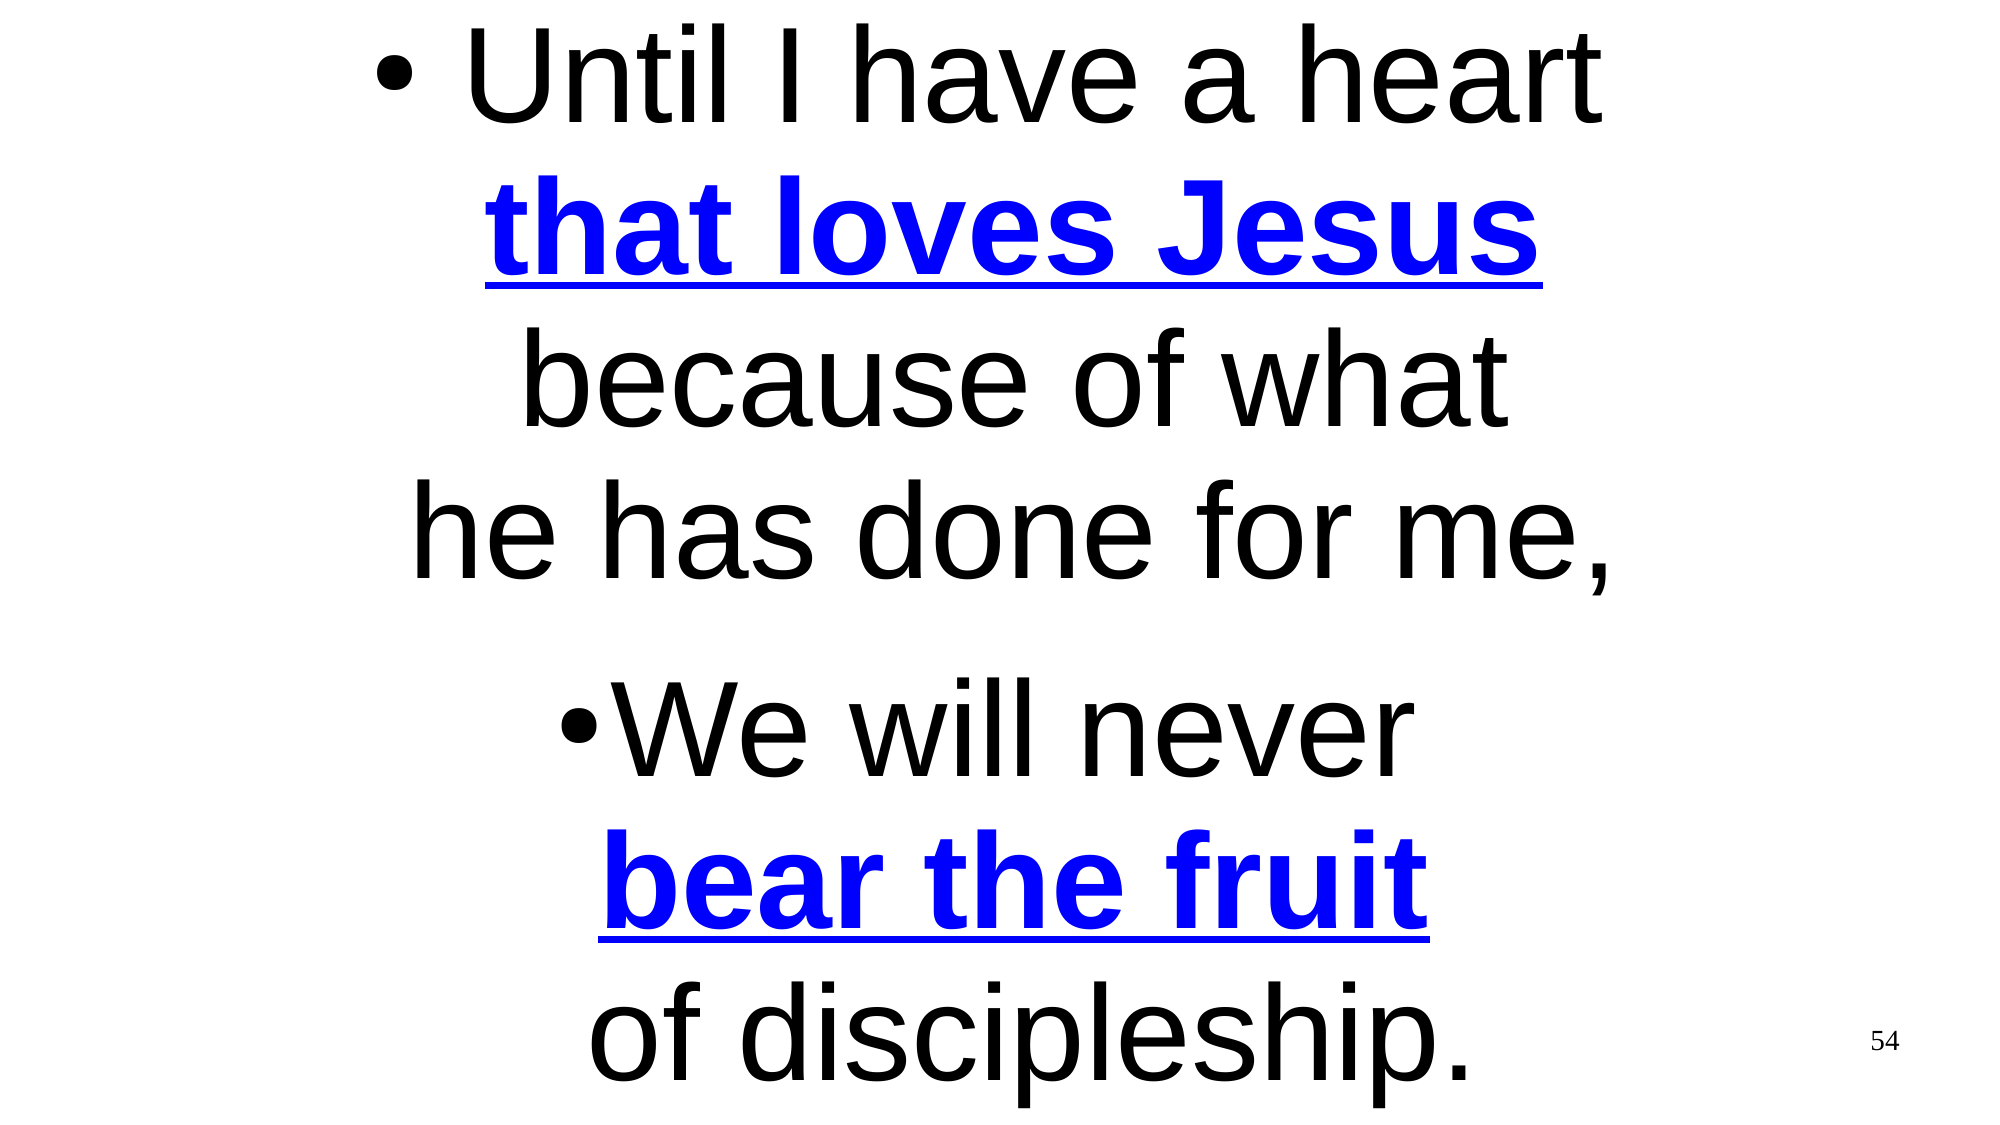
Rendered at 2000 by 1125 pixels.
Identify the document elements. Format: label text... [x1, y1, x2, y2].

list Until I have a heart that loves Jesus because of what he has done for me, We will never bear the fruit of discipleship. [0, 0, 1996, 1123]
